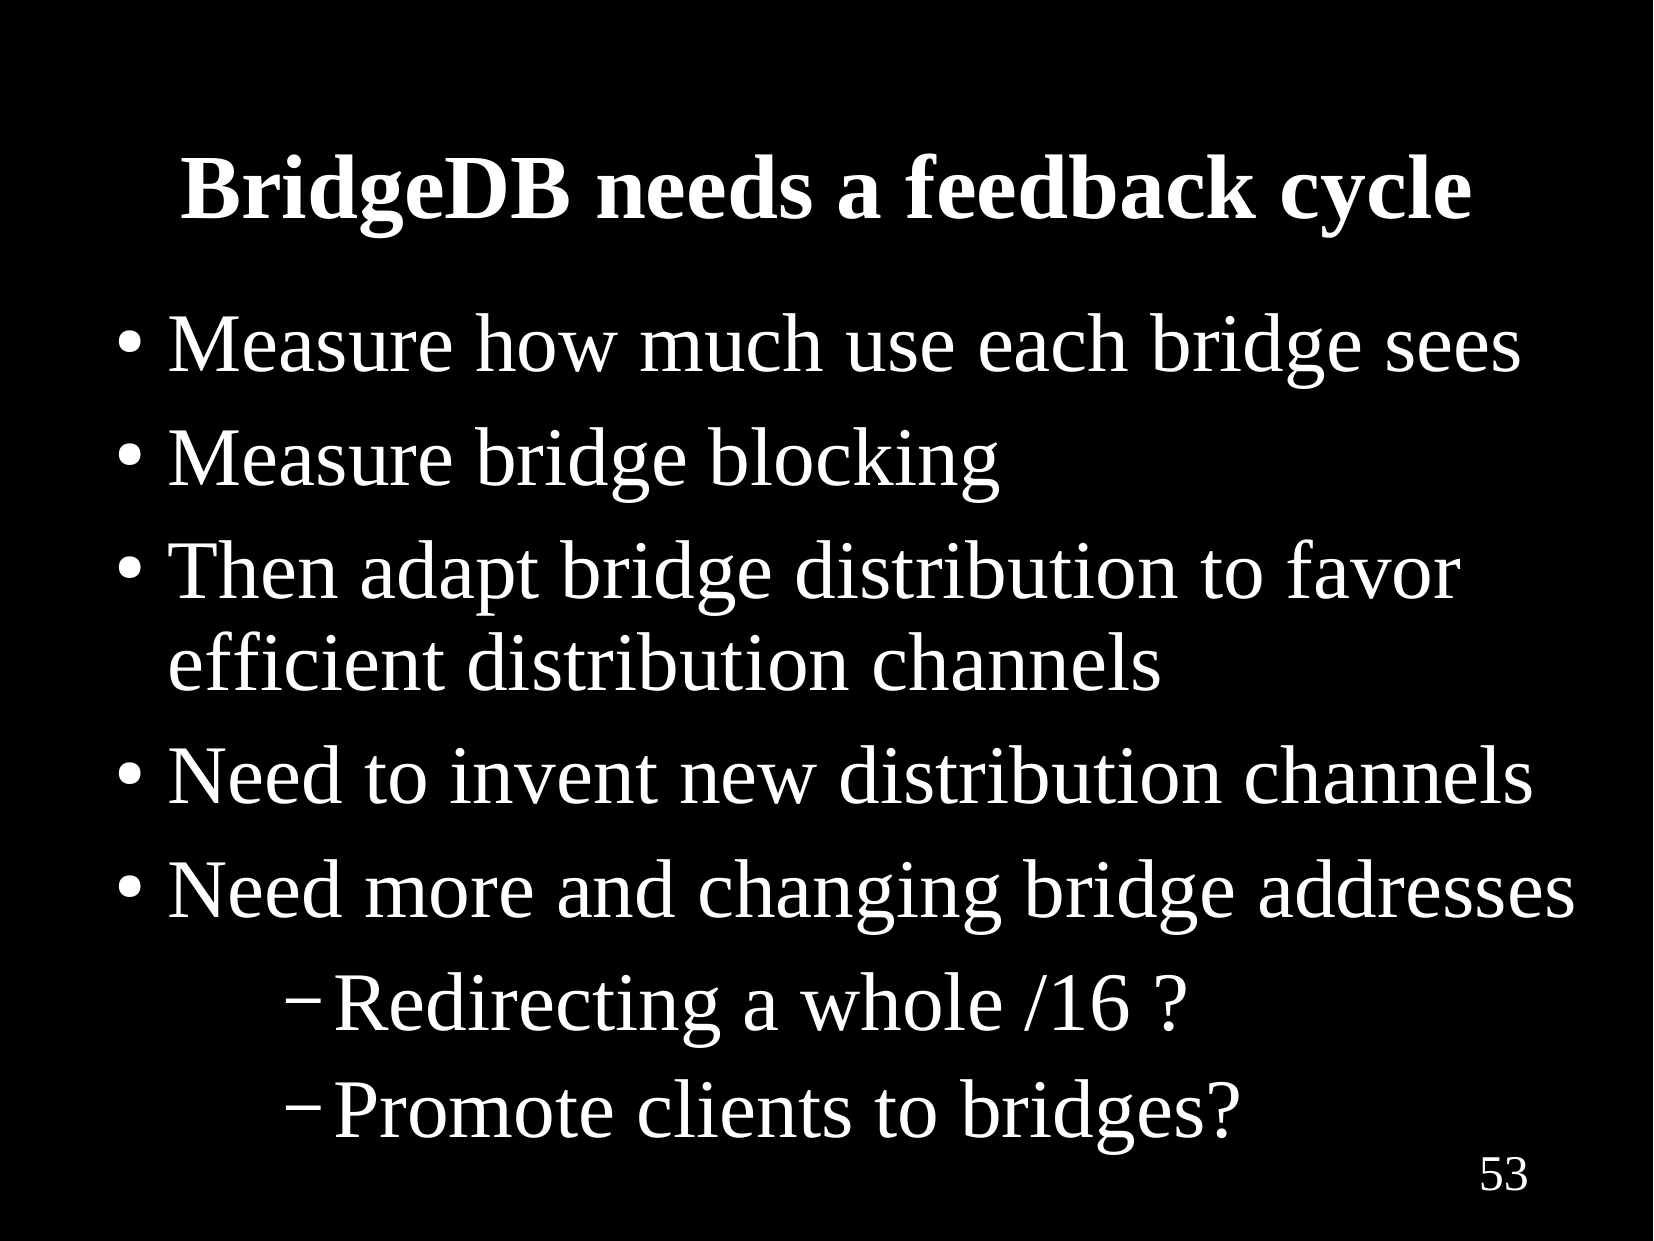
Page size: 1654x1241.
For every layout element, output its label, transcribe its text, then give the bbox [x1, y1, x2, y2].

title BridgeDB needs a feedback cycle [121, 92, 1534, 284]
list Measure how much use each bridge sees Measure bridge blocking Then adapt bridge distribution to favor efficient distribution channels Need to invent new distribution channels Need more and changing bridge addresses Redirecting a whole /16 ? Promote clients to bridges? [97, 297, 1580, 1157]
